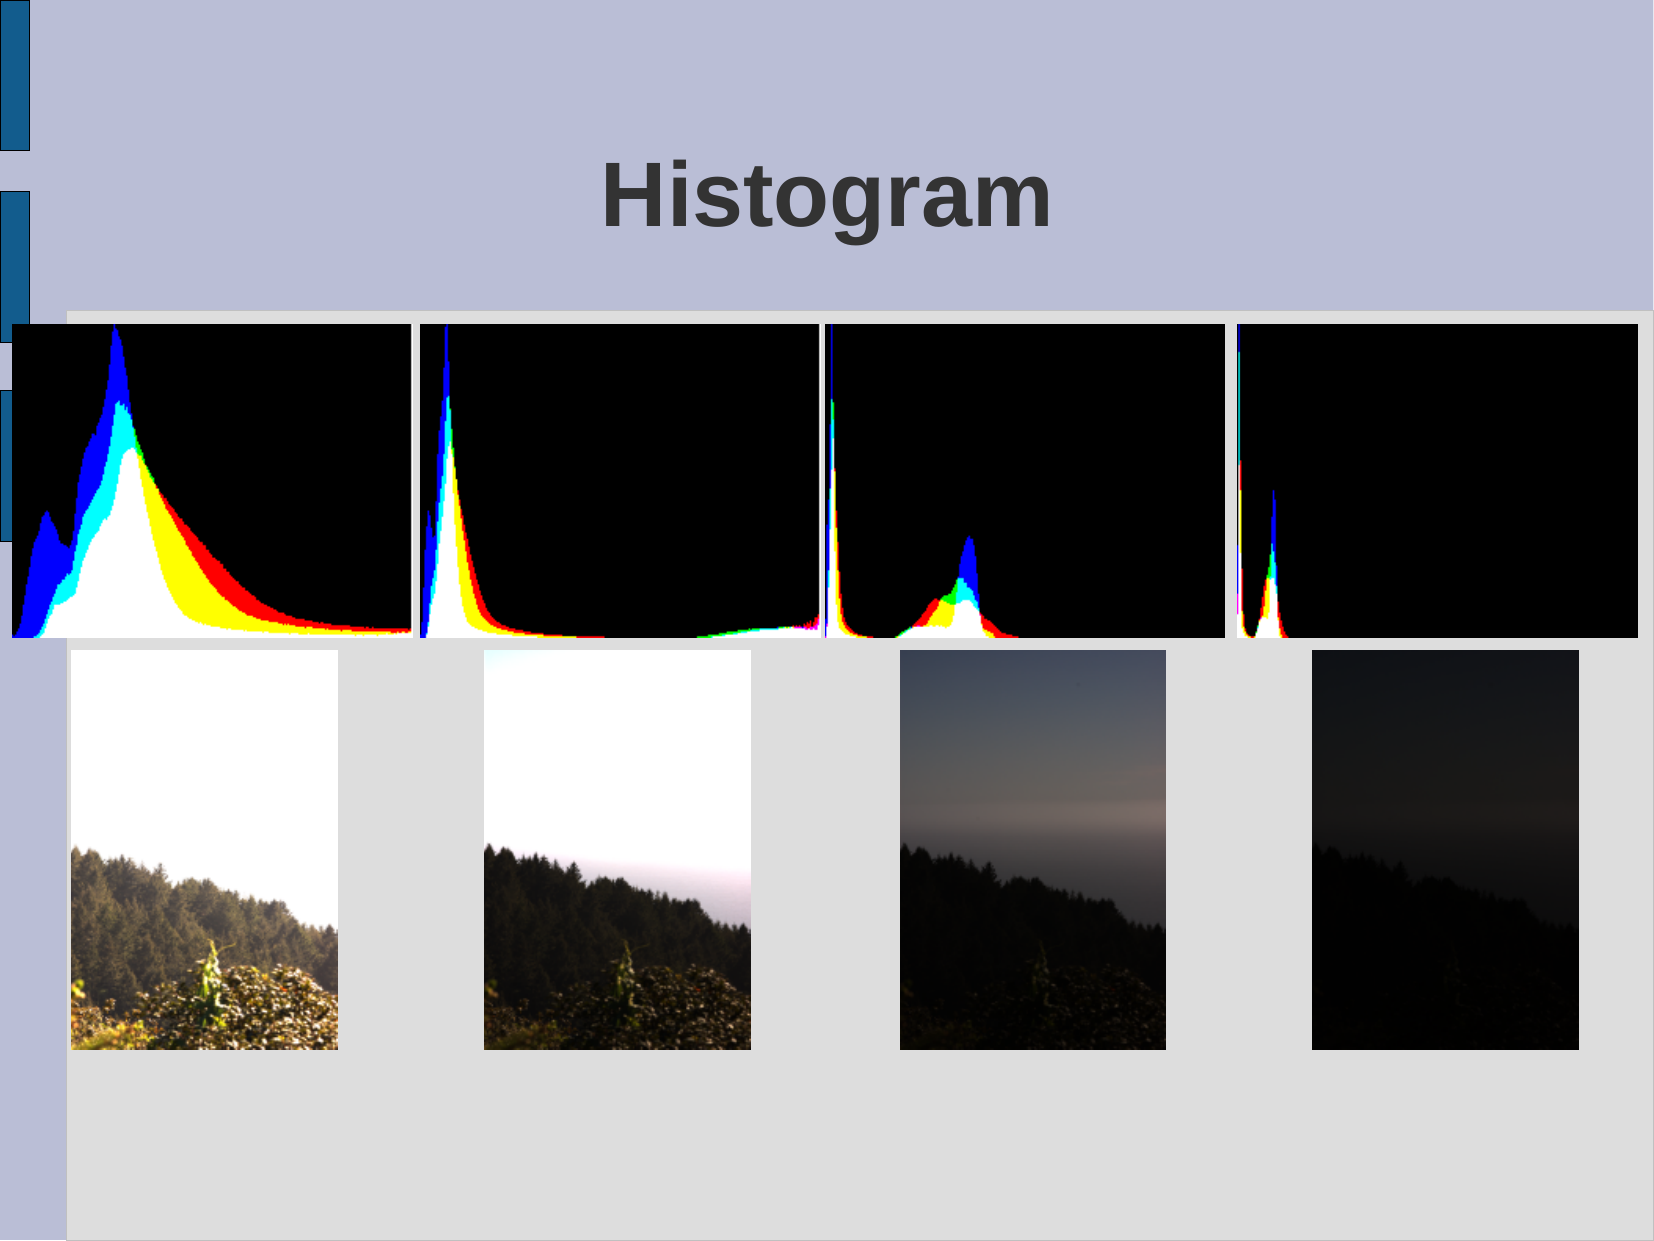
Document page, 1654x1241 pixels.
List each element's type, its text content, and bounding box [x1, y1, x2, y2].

picture [12, 324, 413, 638]
picture [1237, 324, 1638, 638]
picture [825, 324, 1225, 638]
picture [484, 650, 751, 1051]
picture [71, 650, 338, 1051]
title Histogram [121, 91, 1534, 299]
picture [1312, 650, 1579, 1051]
picture [420, 324, 821, 638]
picture [900, 650, 1166, 1051]
